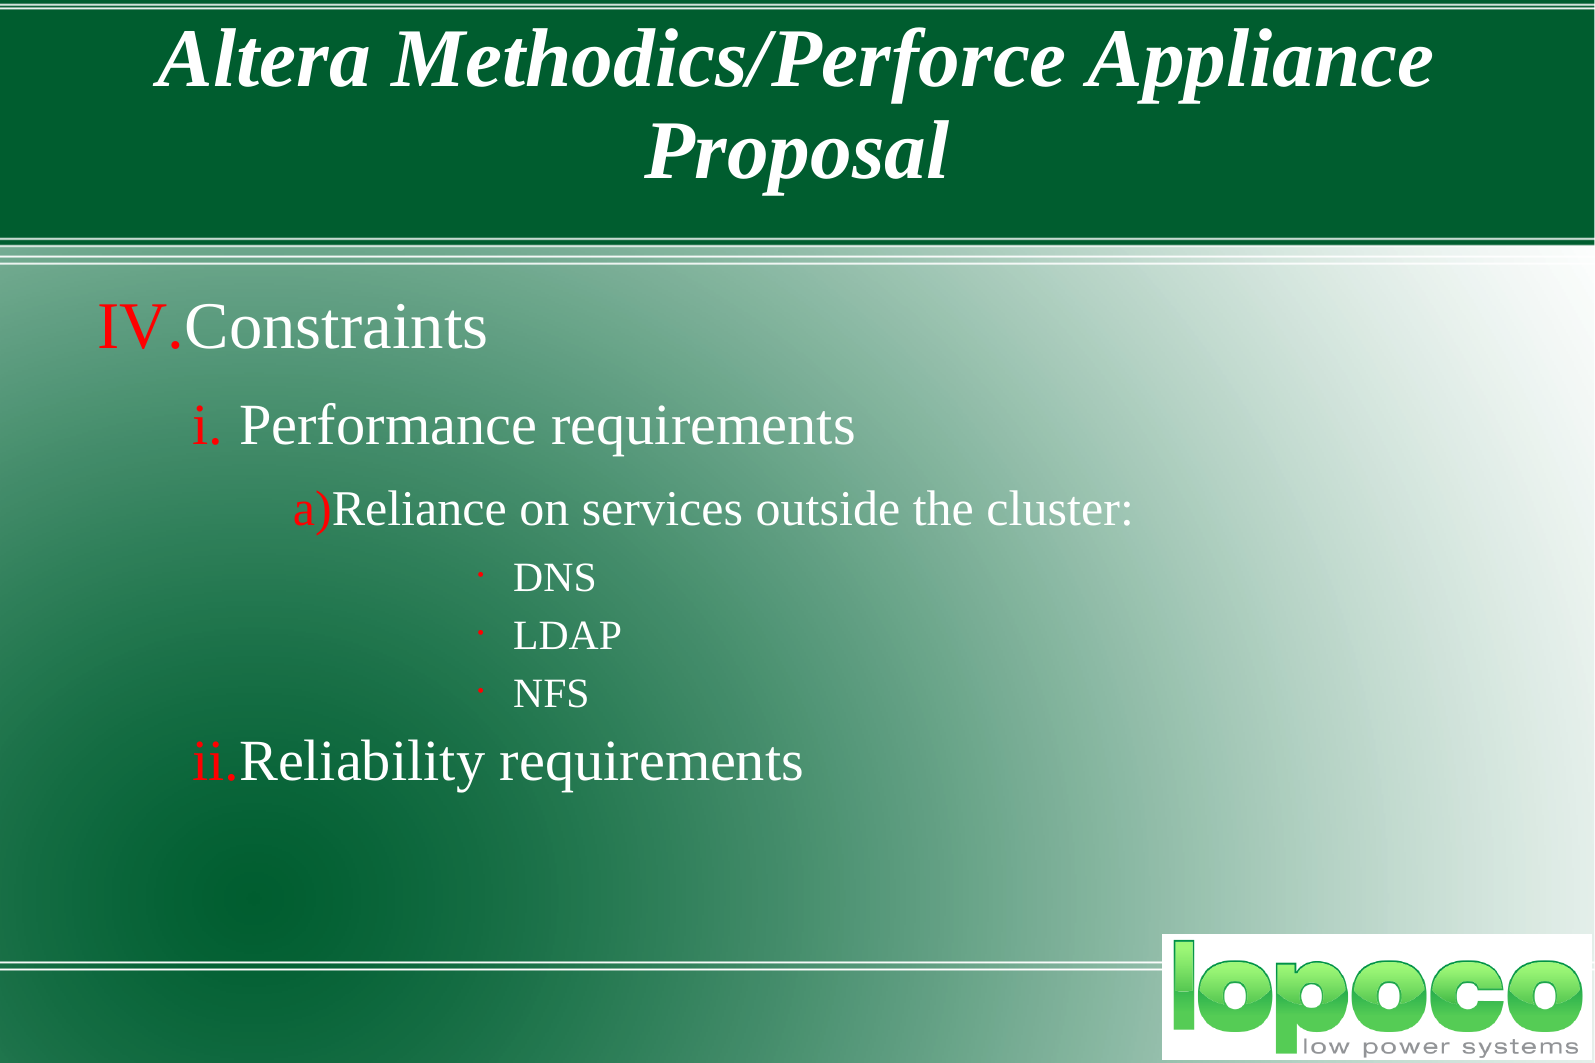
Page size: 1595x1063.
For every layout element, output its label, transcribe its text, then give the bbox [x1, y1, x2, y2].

list Constraints Performance requirements Reliance on services outside the cluster: DNS LDAP NFS Reliability requirements [79, 289, 1515, 976]
picture [0, 0, 1595, 1063]
title Altera Methodics/Perforce Appliance Proposal [79, 11, 1515, 197]
